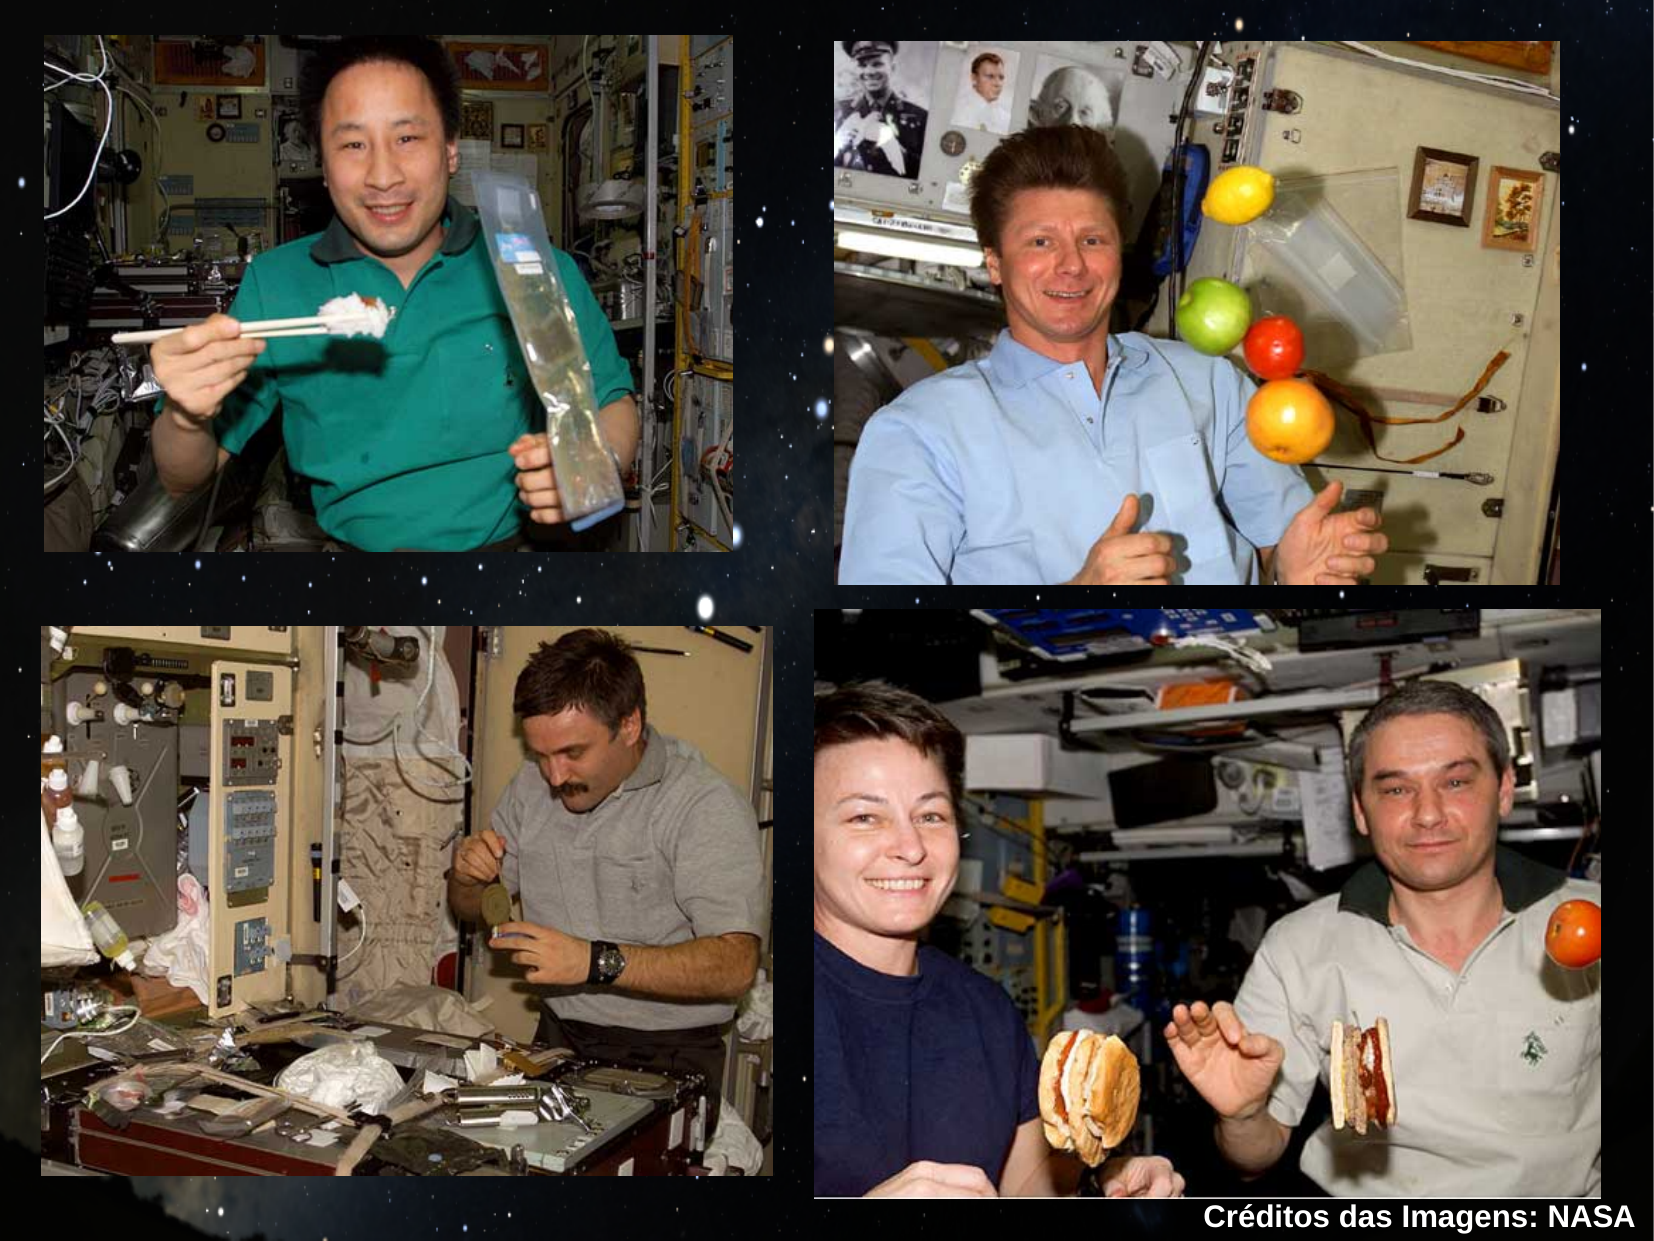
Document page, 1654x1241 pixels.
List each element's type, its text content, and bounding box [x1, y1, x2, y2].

picture [0, 0, 1654, 1241]
text_box Créditos das Imagens: NASA [0, 1199, 1637, 1241]
